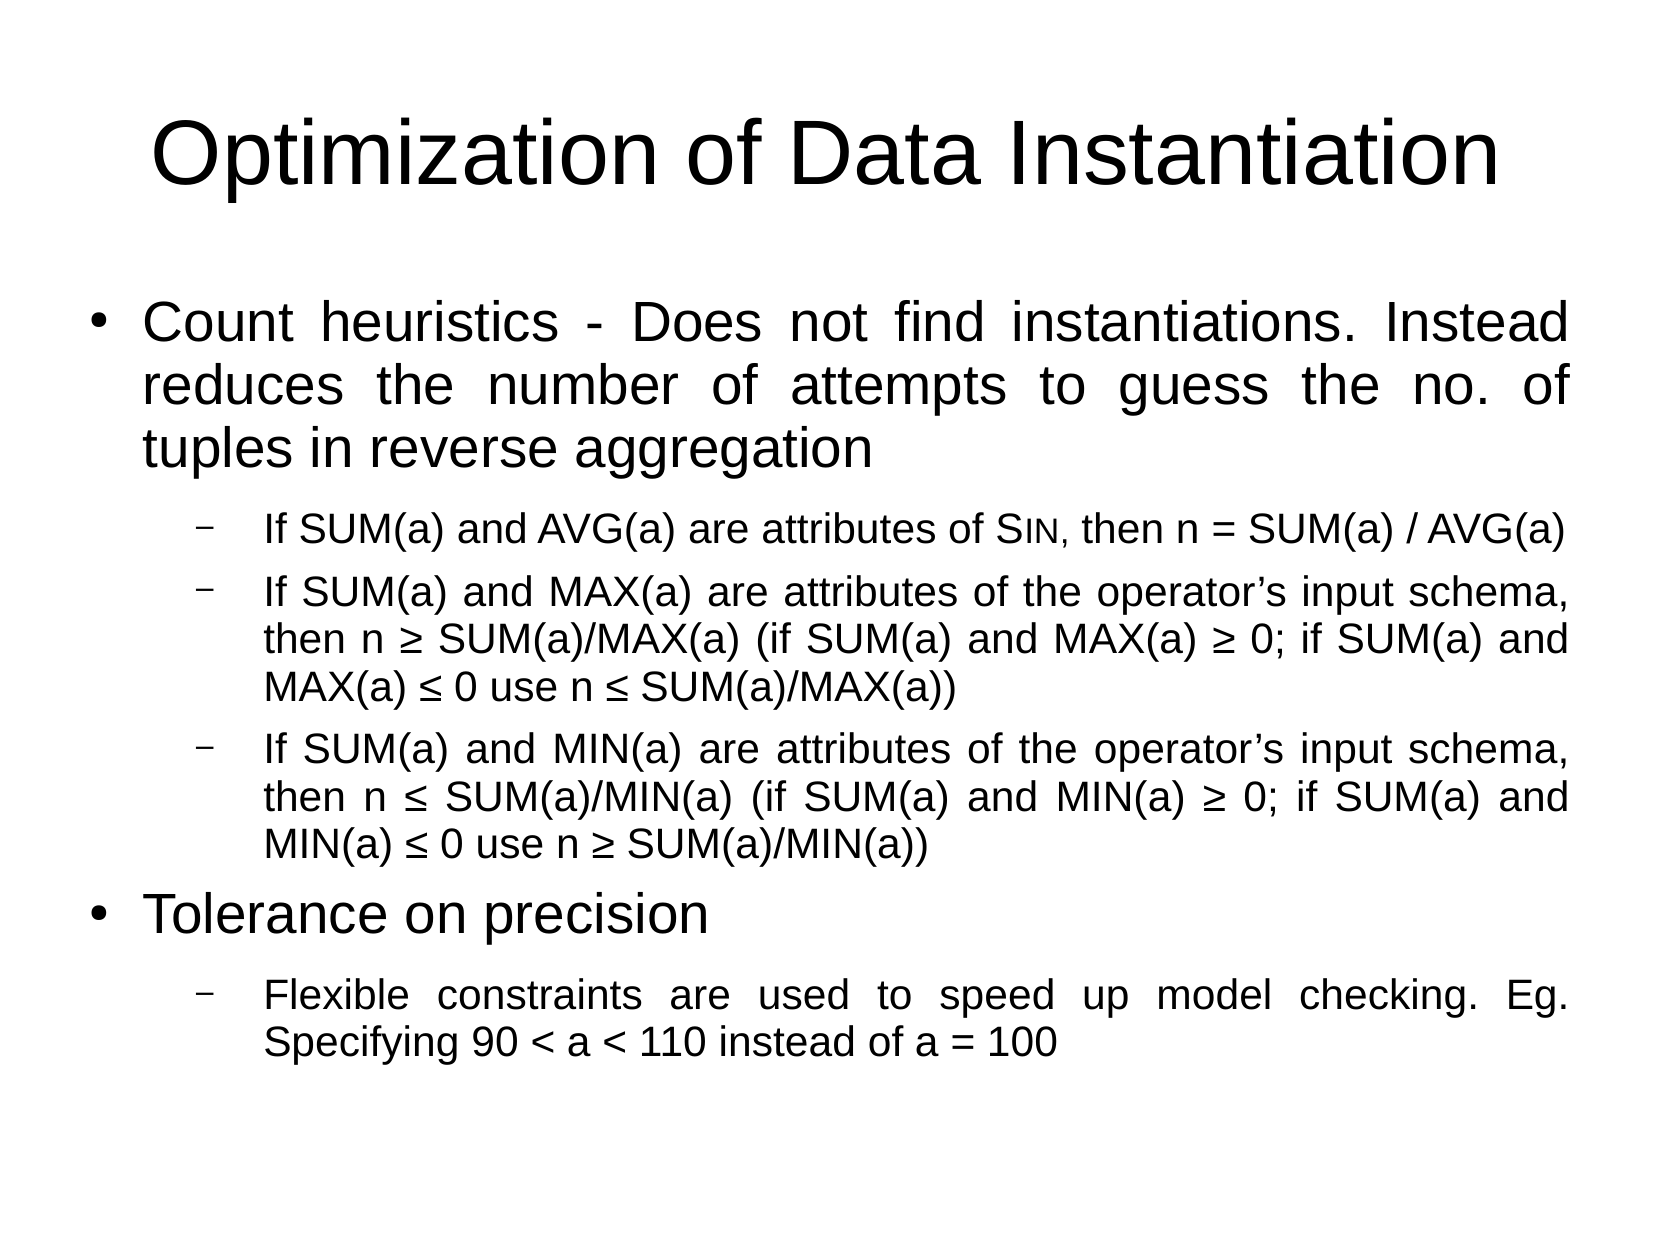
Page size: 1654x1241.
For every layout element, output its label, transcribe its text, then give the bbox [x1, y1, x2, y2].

title Optimization of Data Instantiation [82, 49, 1571, 257]
list Count heuristics - Does not find instantiations. Instead reduces the number of attempts to guess the no. of tuples in reverse aggregation If SUM(a) and AVG(a) are attributes of SIN, then n = SUM(a) / AVG(a) If SUM(a) and MAX(a) are attributes of the operator’s input schema, then n ≥ SUM(a)/MAX(a) (if SUM(a) and MAX(a) ≥ 0; if SUM(a) and MAX(a) ≤ 0 use n ≤ SUM(a)/MAX(a)) If SUM(a) and MIN(a) are attributes of the operator’s input schema, then n ≤ SUM(a)/MIN(a) (if SUM(a) and MIN(a) ≥ 0; if SUM(a) and MIN(a) ≤ 0 use n ≥ SUM(a)/MIN(a)) Tolerance on precision Flexible constraints are used to speed up model checking. Eg. Specifying 90 < a < 110 instead of a = 100 [82, 290, 1571, 1109]
